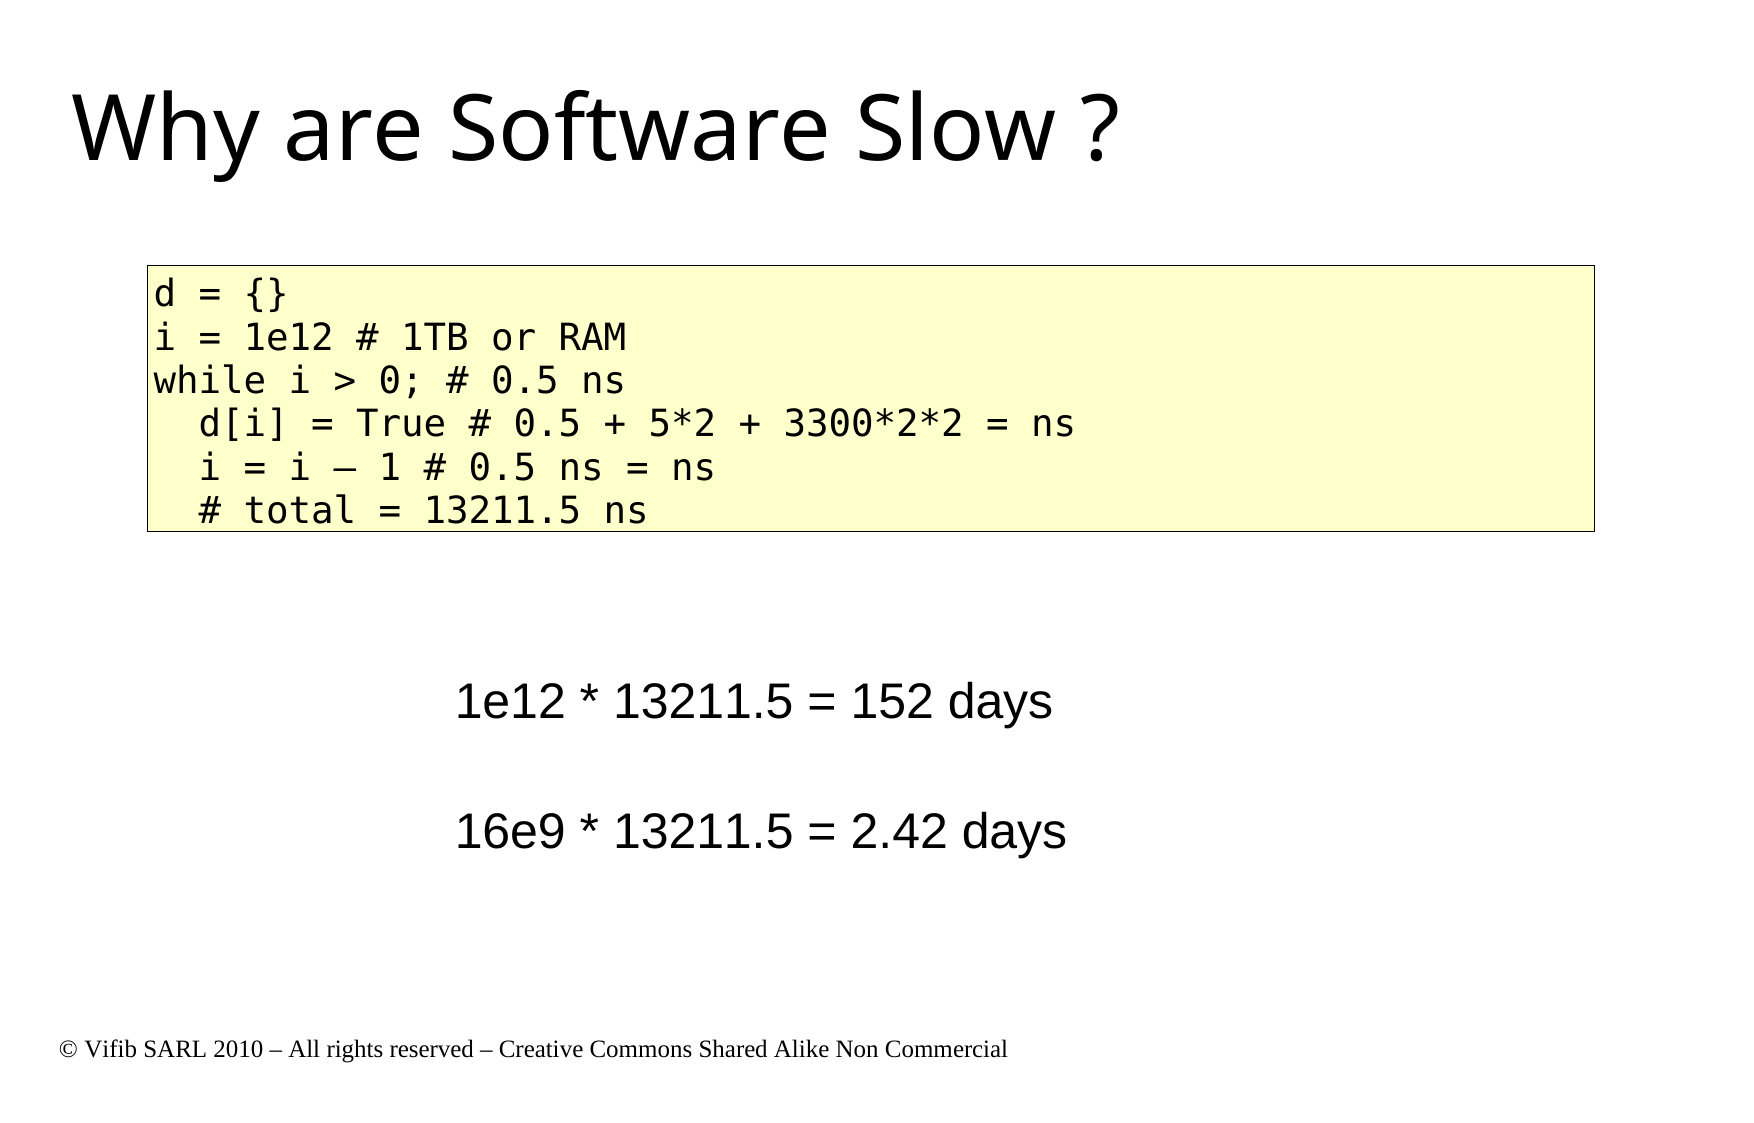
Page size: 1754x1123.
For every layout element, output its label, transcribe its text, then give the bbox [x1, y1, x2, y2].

text_box d = {} i = 1e12 # 1TB or RAM while i > 0; # 0.5 ns d[i] = True # 0.5 + 5*2 + 3300*2*2 = ns i = i – 1 # 0.5 ns = ns # total = 13211.5 ns [147, 265, 1595, 532]
text_box 16e9 * 13211.5 = 2.42 days [454, 803, 1068, 860]
title Why are Software Slow ? [71, 63, 1707, 187]
text_box 1e12 * 13211.5 = 152 days [454, 673, 1054, 730]
